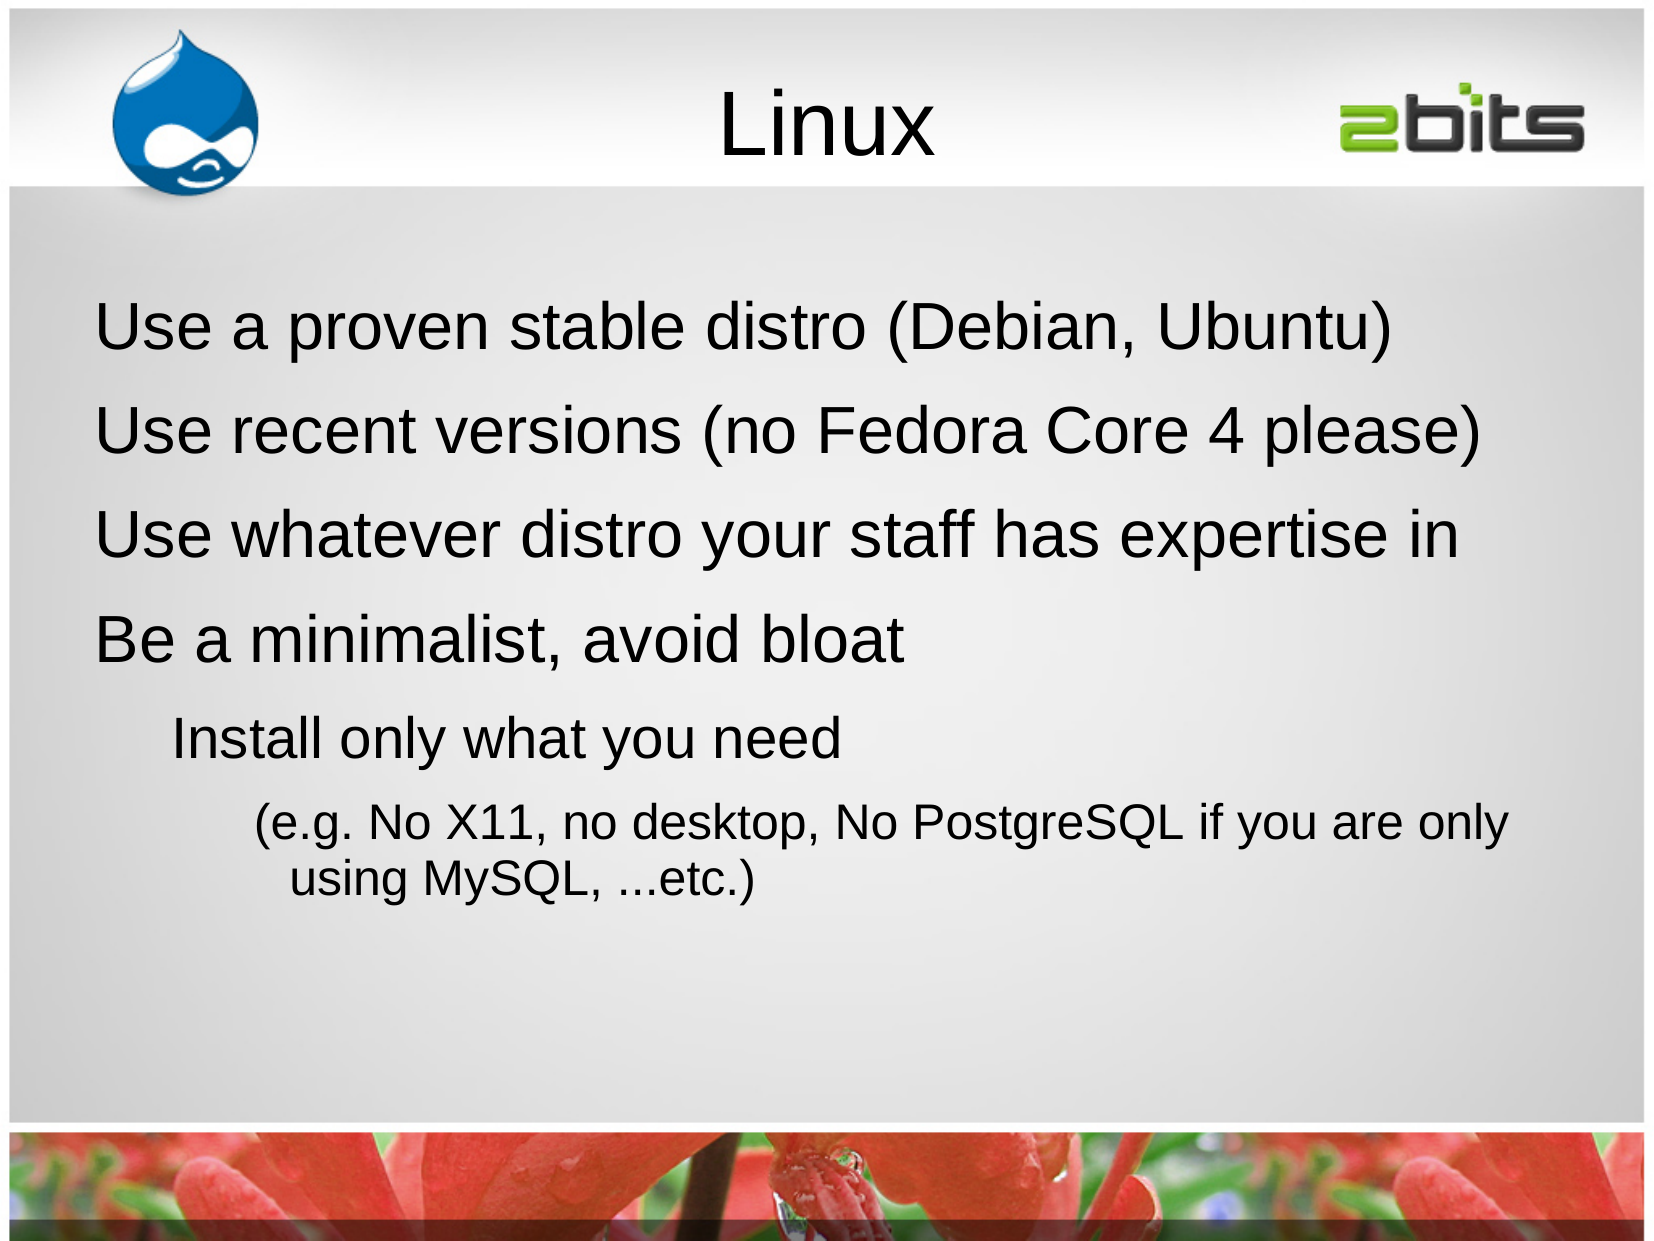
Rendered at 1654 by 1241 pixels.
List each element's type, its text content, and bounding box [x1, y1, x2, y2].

picture [0, 0, 1654, 1241]
title Linux [82, 27, 1571, 220]
list Use a proven stable distro (Debian, Ubuntu) Use recent versions (no Fedora Core 4 please) Use whatever distro your staff has expertise in Be a minimalist, avoid bloat Install only what you need (e.g. No X11, no desktop, No PostgreSQL if you are only using MySQL, ...etc.) [76, 288, 1565, 1093]
